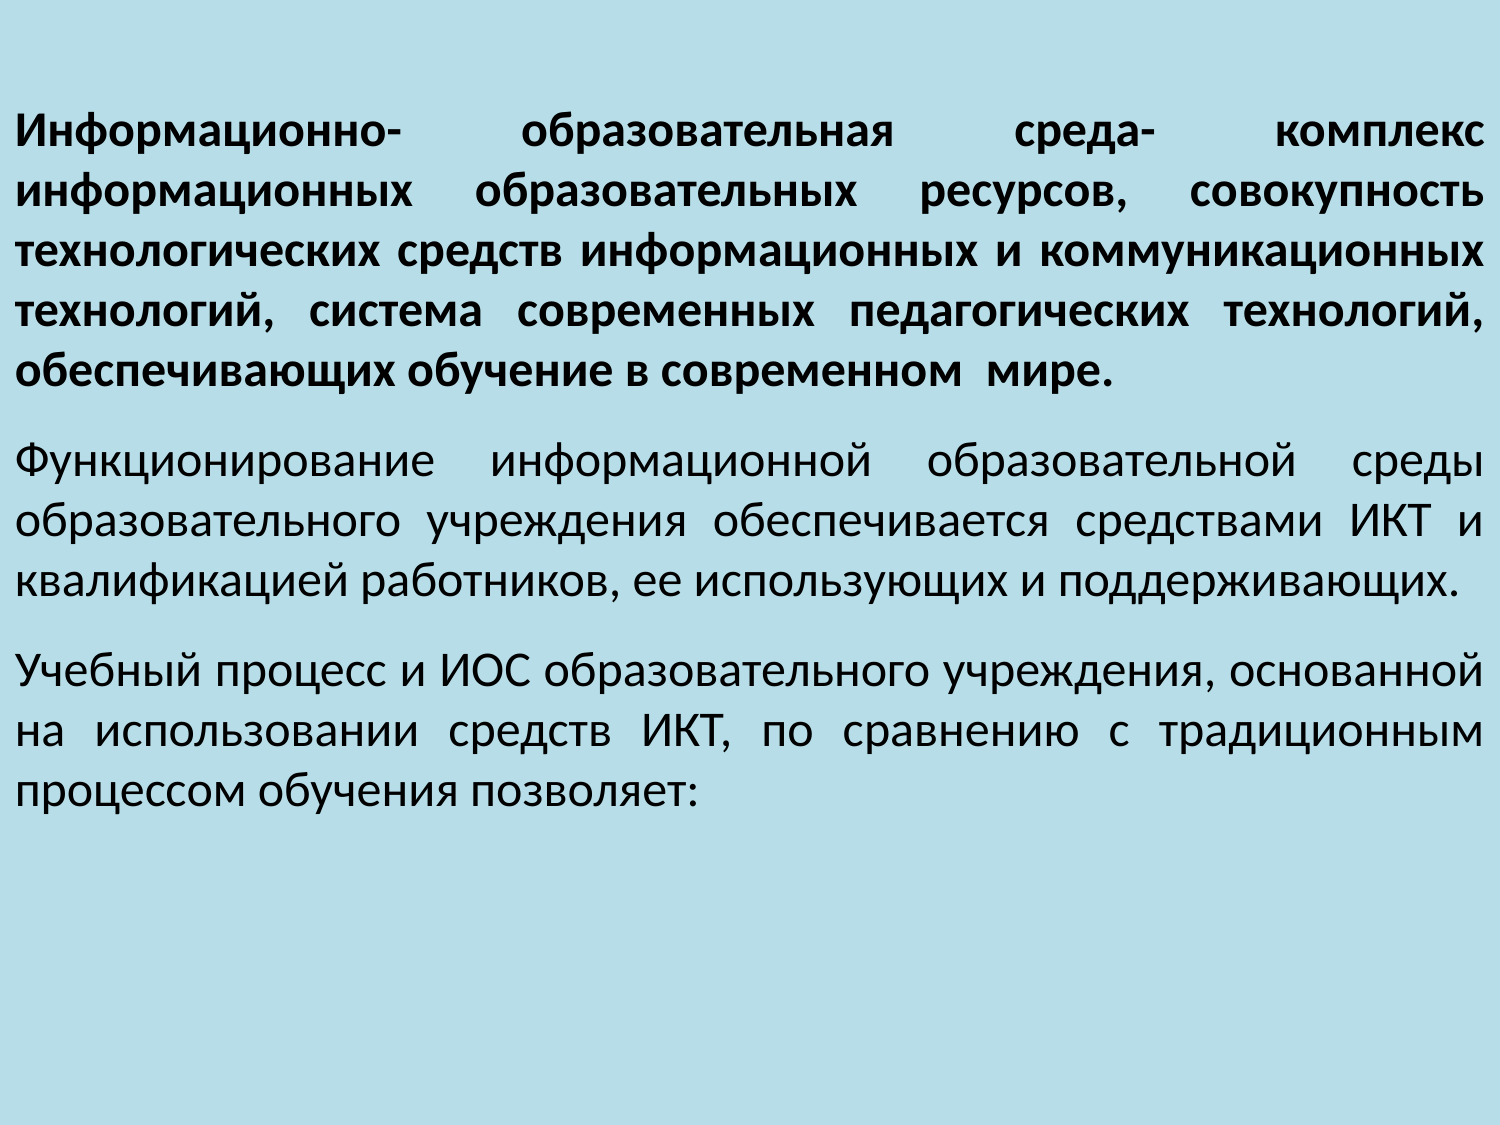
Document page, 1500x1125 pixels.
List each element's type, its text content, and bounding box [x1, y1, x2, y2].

list Информационно- образовательная среда- комплекс информационных образовательных ресурсов, совокупность технологических средств информационных и коммуникационных технологий, система современных педагогических технологий, обеспечивающих обучение в современном мире. Функционирование информационной образовательной среды образовательного учреждения обеспечивается средствами ИКТ и квалификацией работников, ее использующих и поддерживающих. Учебный процесс и ИОС образовательного учреждения, основанной на использовании средств ИКТ, по сравнению с традиционным процессом обучения позволяет: [0, 0, 1500, 1125]
